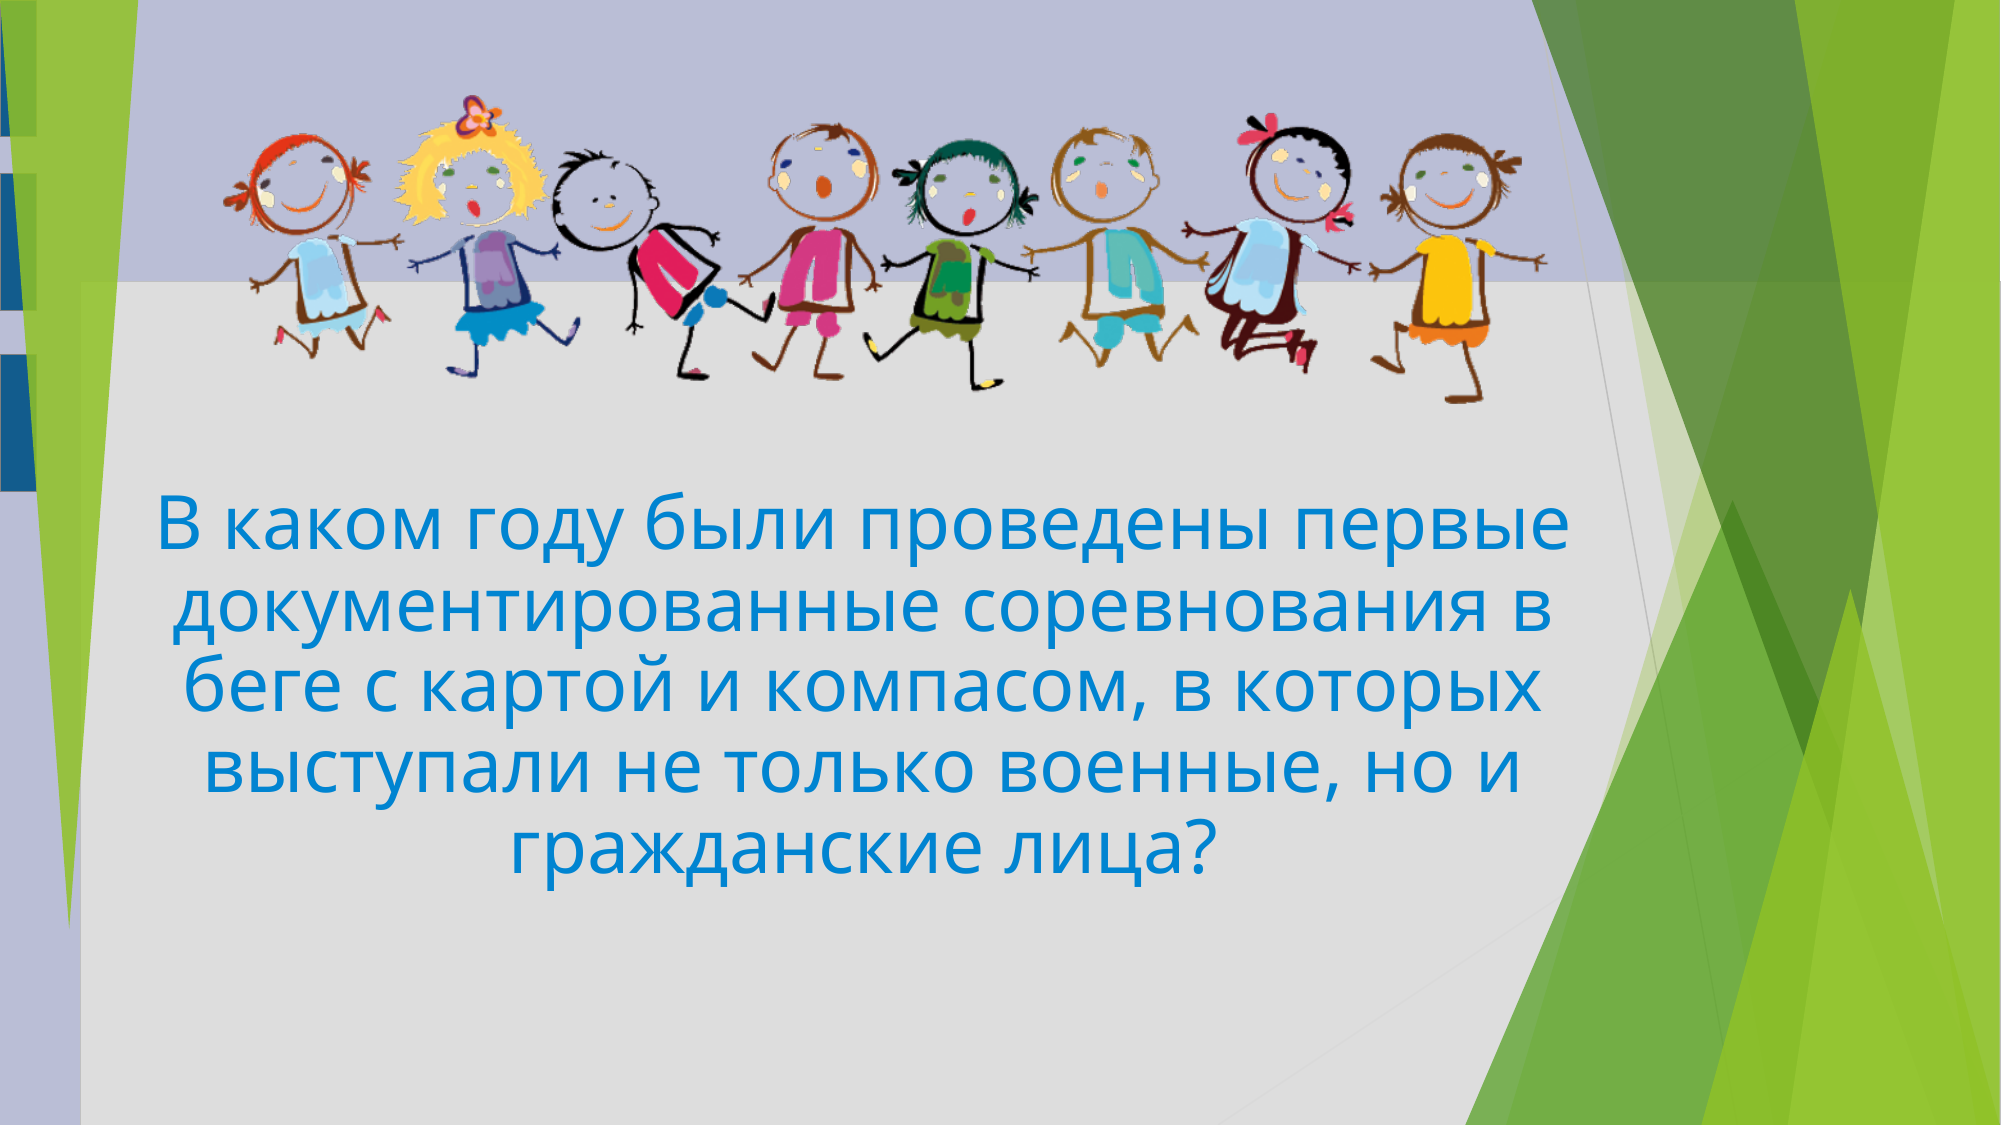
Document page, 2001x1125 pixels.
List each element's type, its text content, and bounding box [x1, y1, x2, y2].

title В каком году были проведены первые документированные соревнования в беге с картой и компасом, в которых выступали не только военные, но и гражданские лица? [85, 430, 1642, 898]
text_box [1465, 0, 2000, 1125]
text_box [0, 0, 139, 930]
picture [203, 53, 1563, 445]
